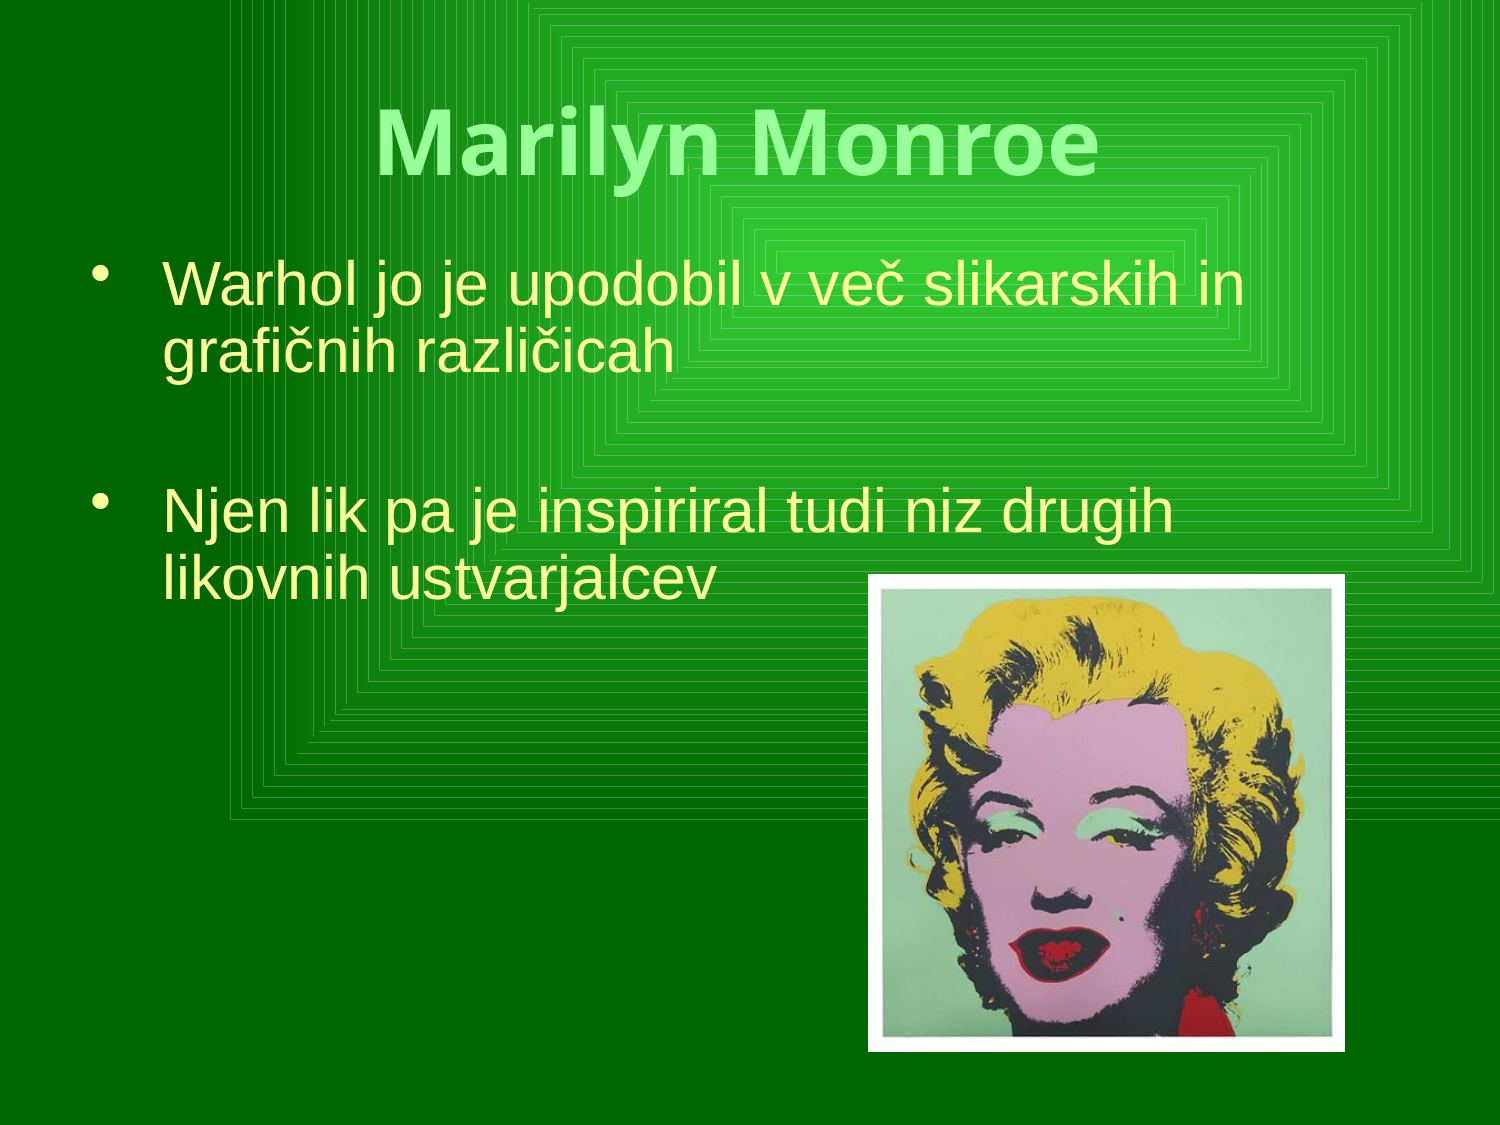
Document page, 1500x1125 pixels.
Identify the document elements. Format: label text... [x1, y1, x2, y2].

list Warhol jo je upodobil v več slikarskih in grafičnih različicah Njen lik pa je inspiriral tudi niz drugih likovnih ustvarjalcev [75, 243, 1353, 1005]
title Marilyn Monroe [75, 45, 1425, 233]
picture [868, 1005, 1345, 1053]
